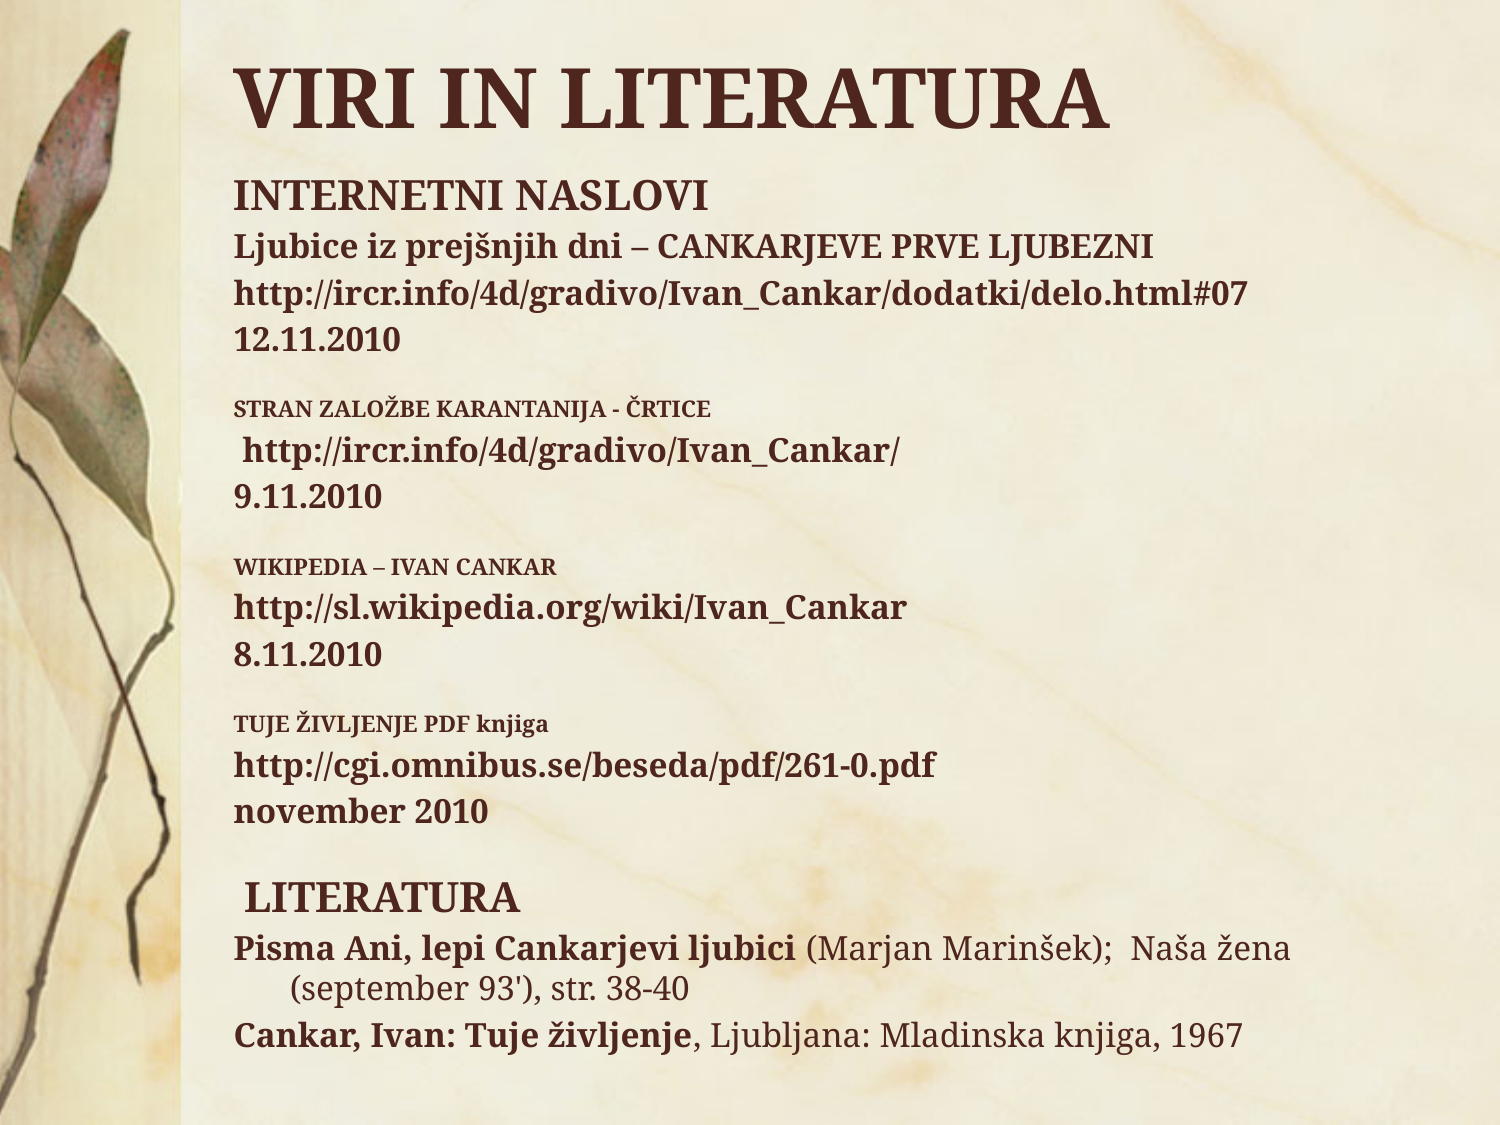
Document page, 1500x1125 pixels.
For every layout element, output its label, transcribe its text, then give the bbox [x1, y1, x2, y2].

title VIRI IN LITERATURA [218, 31, 1419, 159]
picture [0, 0, 1500, 1125]
list INTERNETNI NASLOVI Ljubice iz prejšnjih dni – CANKARJEVE PRVE LJUBEZNI http://ircr.info/4d/gradivo/Ivan_Cankar/dodatki/delo.html#07 12.11.2010 STRAN ZALOŽBE KARANTANIJA - ČRTICE http://ircr.info/4d/gradivo/Ivan_Cankar/ 9.11.2010 WIKIPEDIA – IVAN CANKAR http://sl.wikipedia.org/wiki/Ivan_Cankar 8.11.2010 TUJE ŽIVLJENJE PDF knjiga http://cgi.omnibus.se/beseda/pdf/261-0.pdf november 2010 LITERATURA Pisma Ani, lepi Cankarjevi ljubici (Marjan Marinšek); Naša žena (september 93'), str. 38-40 Cankar, Ivan: Tuje življenje, Ljubljana: Mladinska knjiga, 1967 [218, 160, 1483, 1125]
